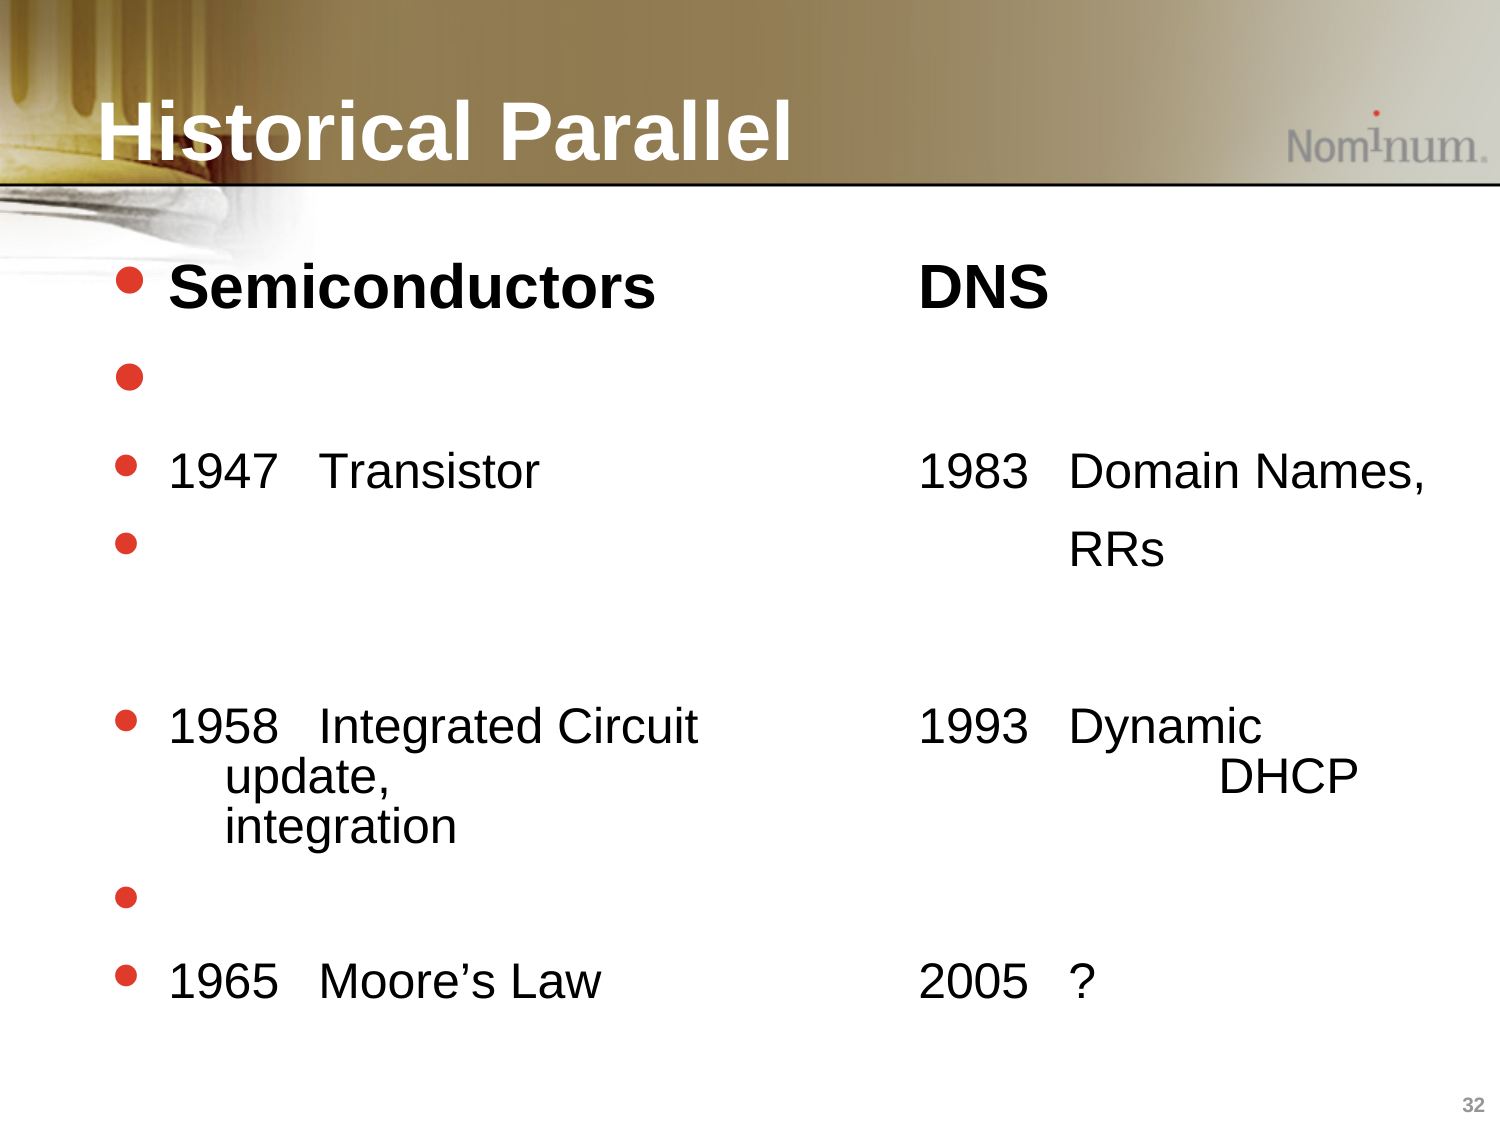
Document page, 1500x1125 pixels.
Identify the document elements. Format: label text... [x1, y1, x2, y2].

title Historical Parallel [81, 23, 1210, 191]
picture [0, 0, 1500, 1125]
list Semiconductors DNS 1947 Transistor 1983 Domain Names, RRs 1958 Integrated Circuit 1993 Dynamic update, DHCP integration 1965 Moore’s Law 2005 ? [97, 250, 1450, 1063]
